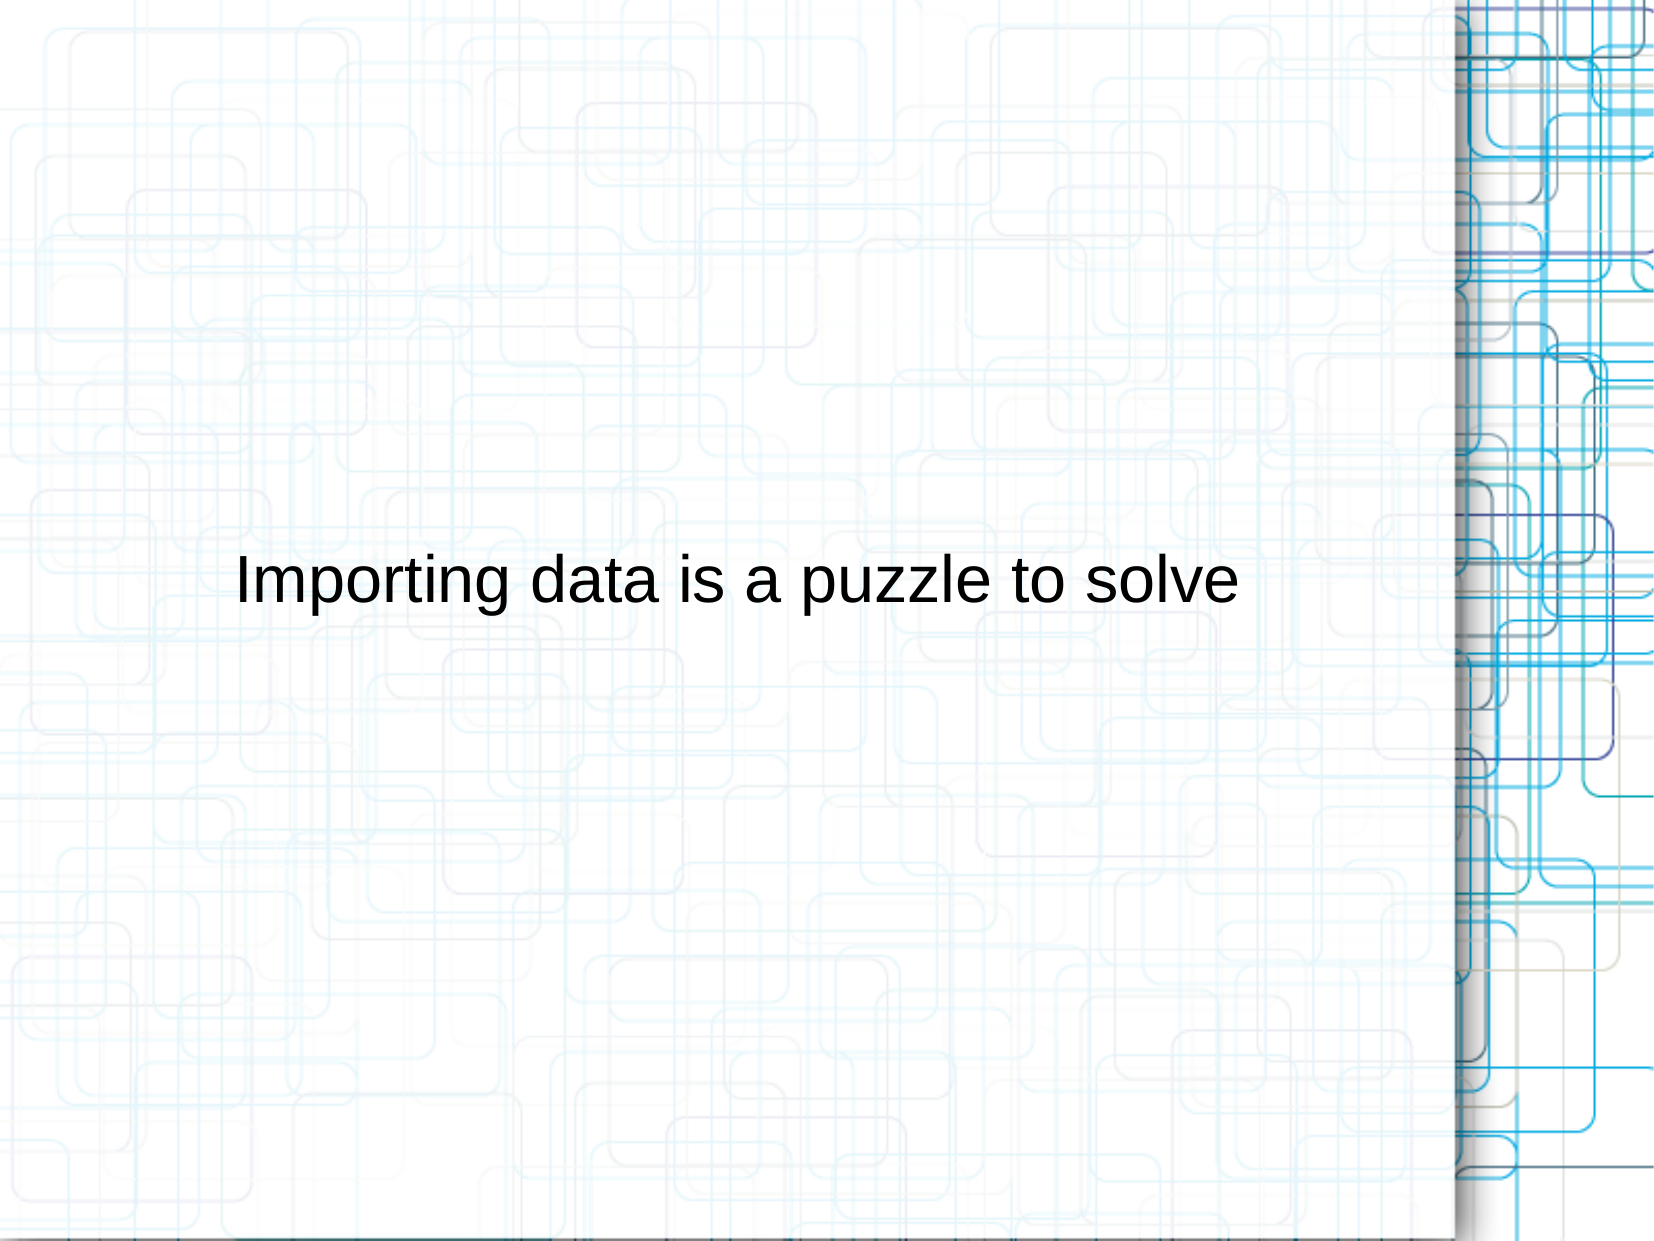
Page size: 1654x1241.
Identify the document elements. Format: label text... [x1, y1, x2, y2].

picture [0, 0, 1654, 1241]
subtitle Importing data is a puzzle to solve [59, 56, 1418, 1102]
